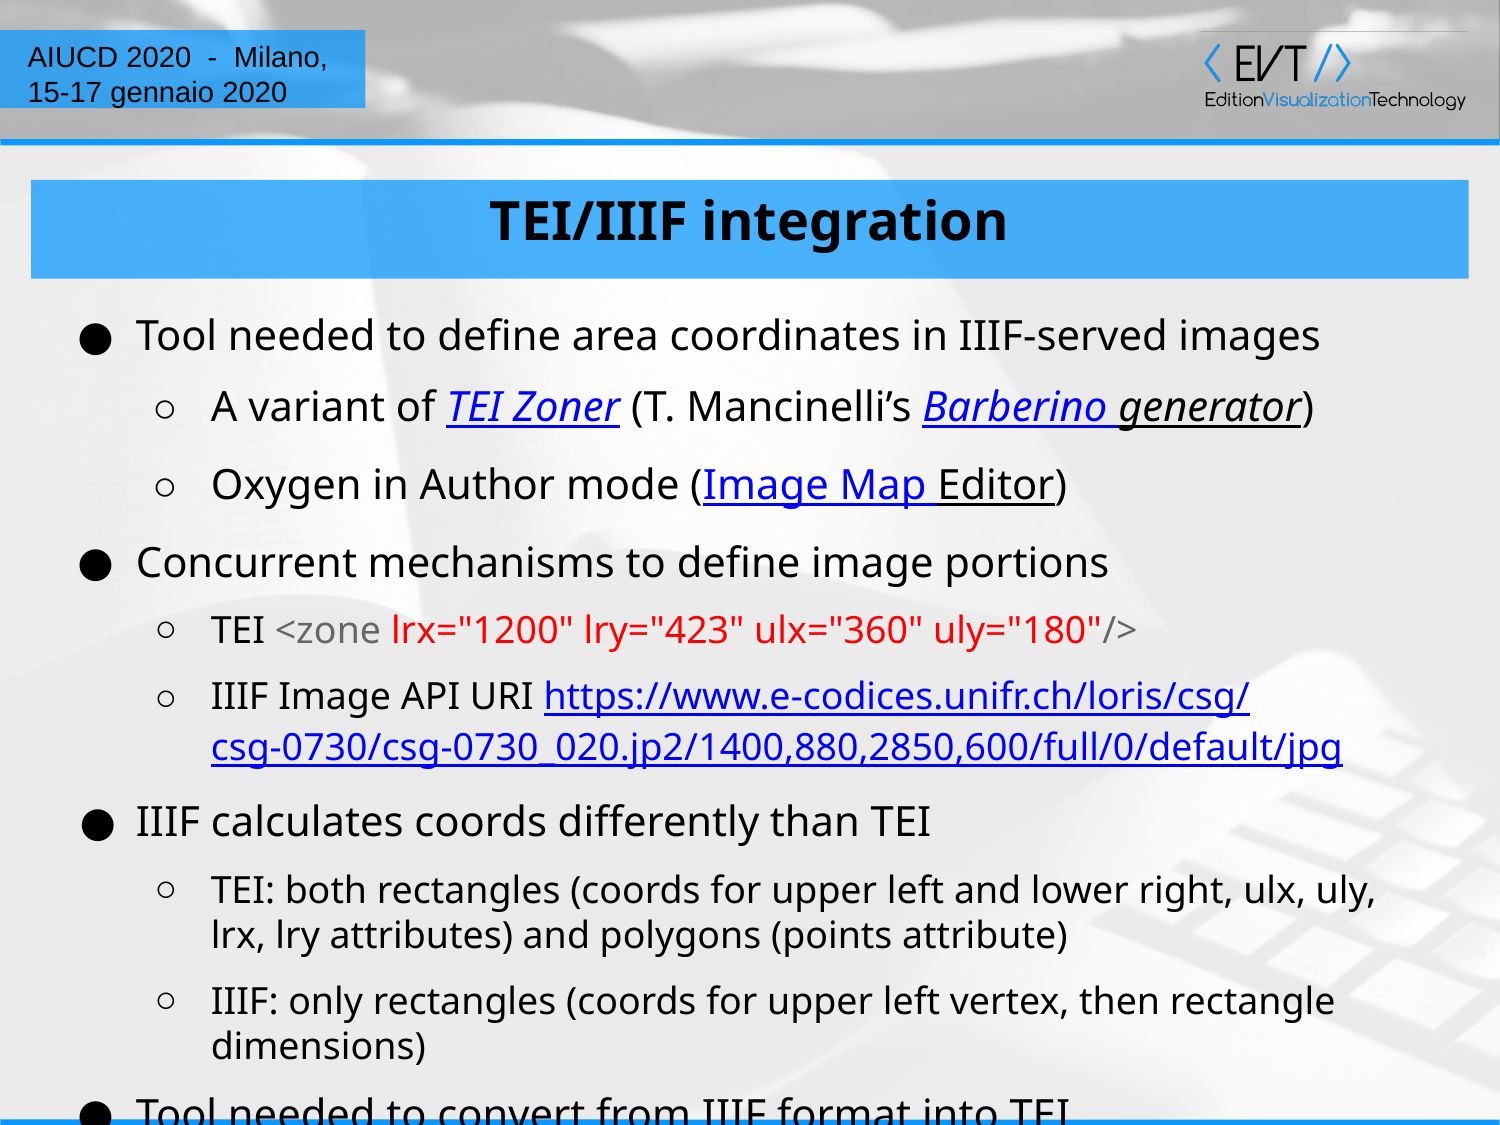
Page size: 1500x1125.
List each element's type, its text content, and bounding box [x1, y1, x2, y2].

picture [1201, 31, 1467, 112]
text_box refers to www.ancientwisdoms.ac.uk/media/ontology/sawsOntology.owl#refersTo [0, 30, 366, 109]
title TEI/IIIF integration [31, 176, 1469, 276]
list Tool needed to define area coordinates in IIIF-served images A variant of TEI Zoner (T. Mancinelli’s Barberino generator) Oxygen in Author mode (Image Map Editor) Concurrent mechanisms to define image portions TEI <zone lrx="1200" lry="423" ulx="360" uly="180"/> IIIF Image API URI https://www.e-codices.unifr.ch/loris/csg/csg-0730/csg-0730_020.jp2/1400,880,2850,600/full/0/default/jpg IIIF calculates coords differently than TEI TEI: both rectangles (coords for upper left and lower right, ulx, uly, lrx, lry attributes) and polygons (points attribute) IIIF: only rectangles (coords for upper left vertex, then rectangle dimensions) Tool needed to convert from IIIF format into TEI [51, 299, 1436, 1125]
